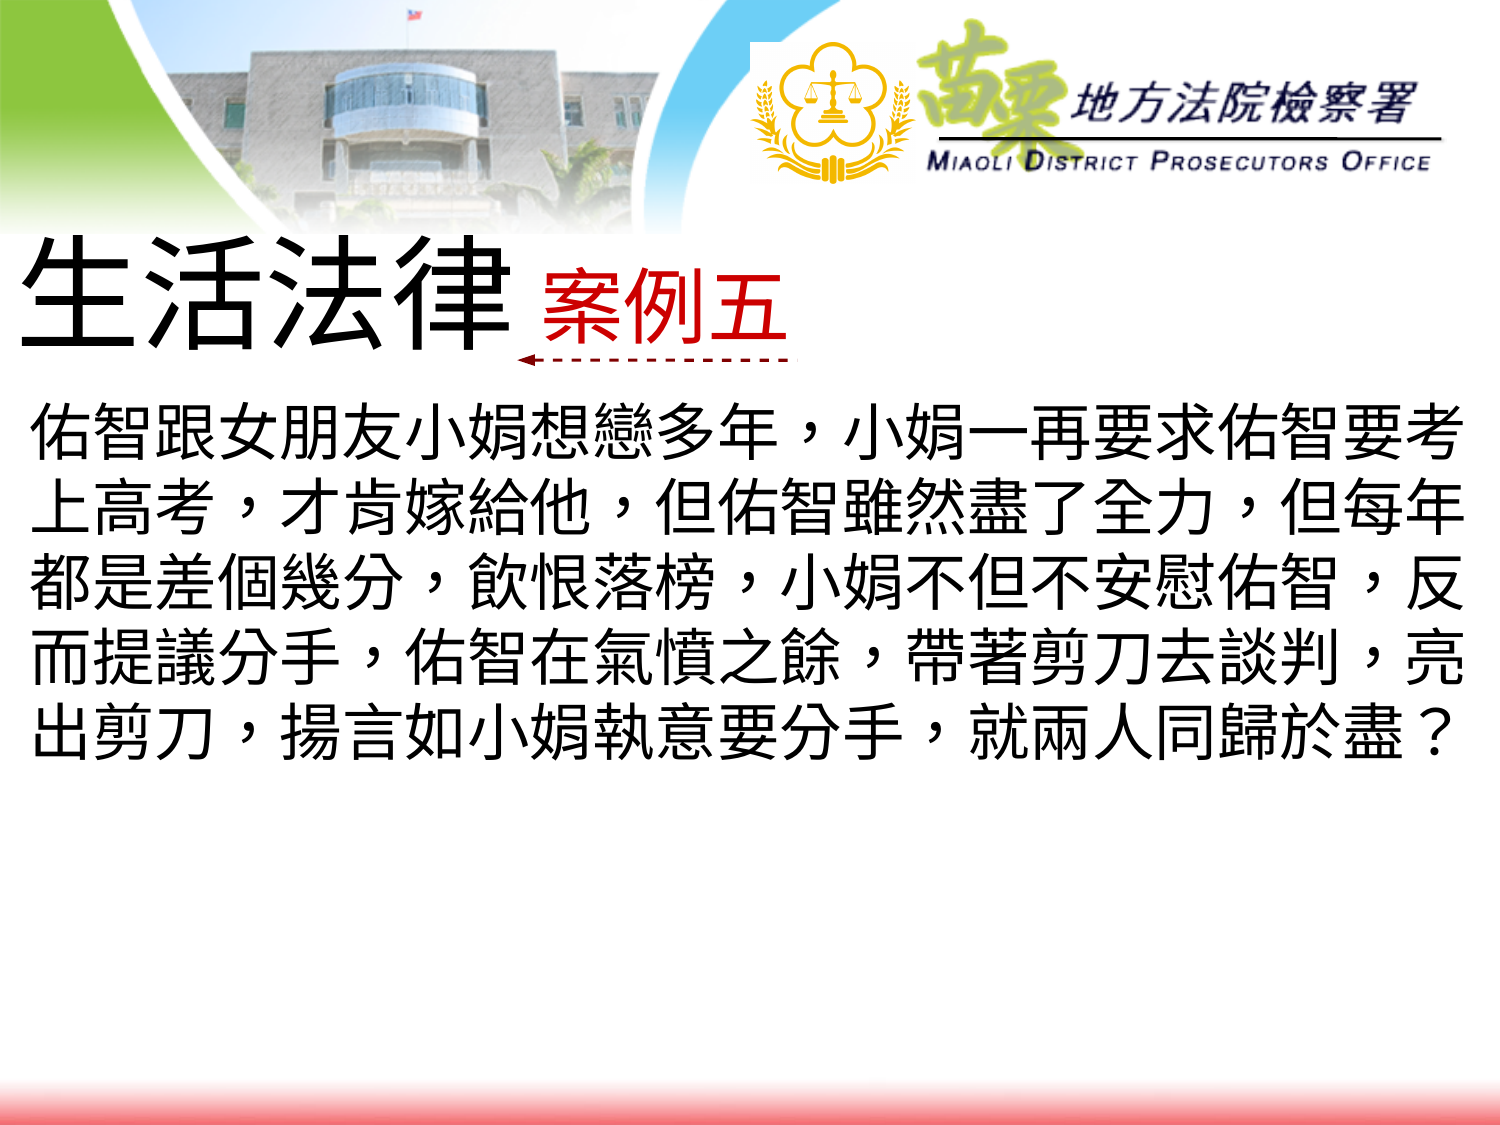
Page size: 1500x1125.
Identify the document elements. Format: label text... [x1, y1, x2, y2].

text_box 佑智跟女朋友小娟想戀多年，小娟一再要求佑智要考上高考，才肯嫁給他，但佑智雖然盡了全力，但每年都是差個幾分，飲恨落榜，小娟不但不安慰佑智，反而提議分手，佑智在氣憤之餘，帶著剪刀去談判，亮出剪刀，揚言如小娟執意要分手，就兩人同歸於盡？ [15, 385, 1485, 775]
text_box 案例五 [531, 247, 805, 362]
picture [0, 1026, 1500, 1125]
text_box 生活法律 [0, 208, 531, 374]
